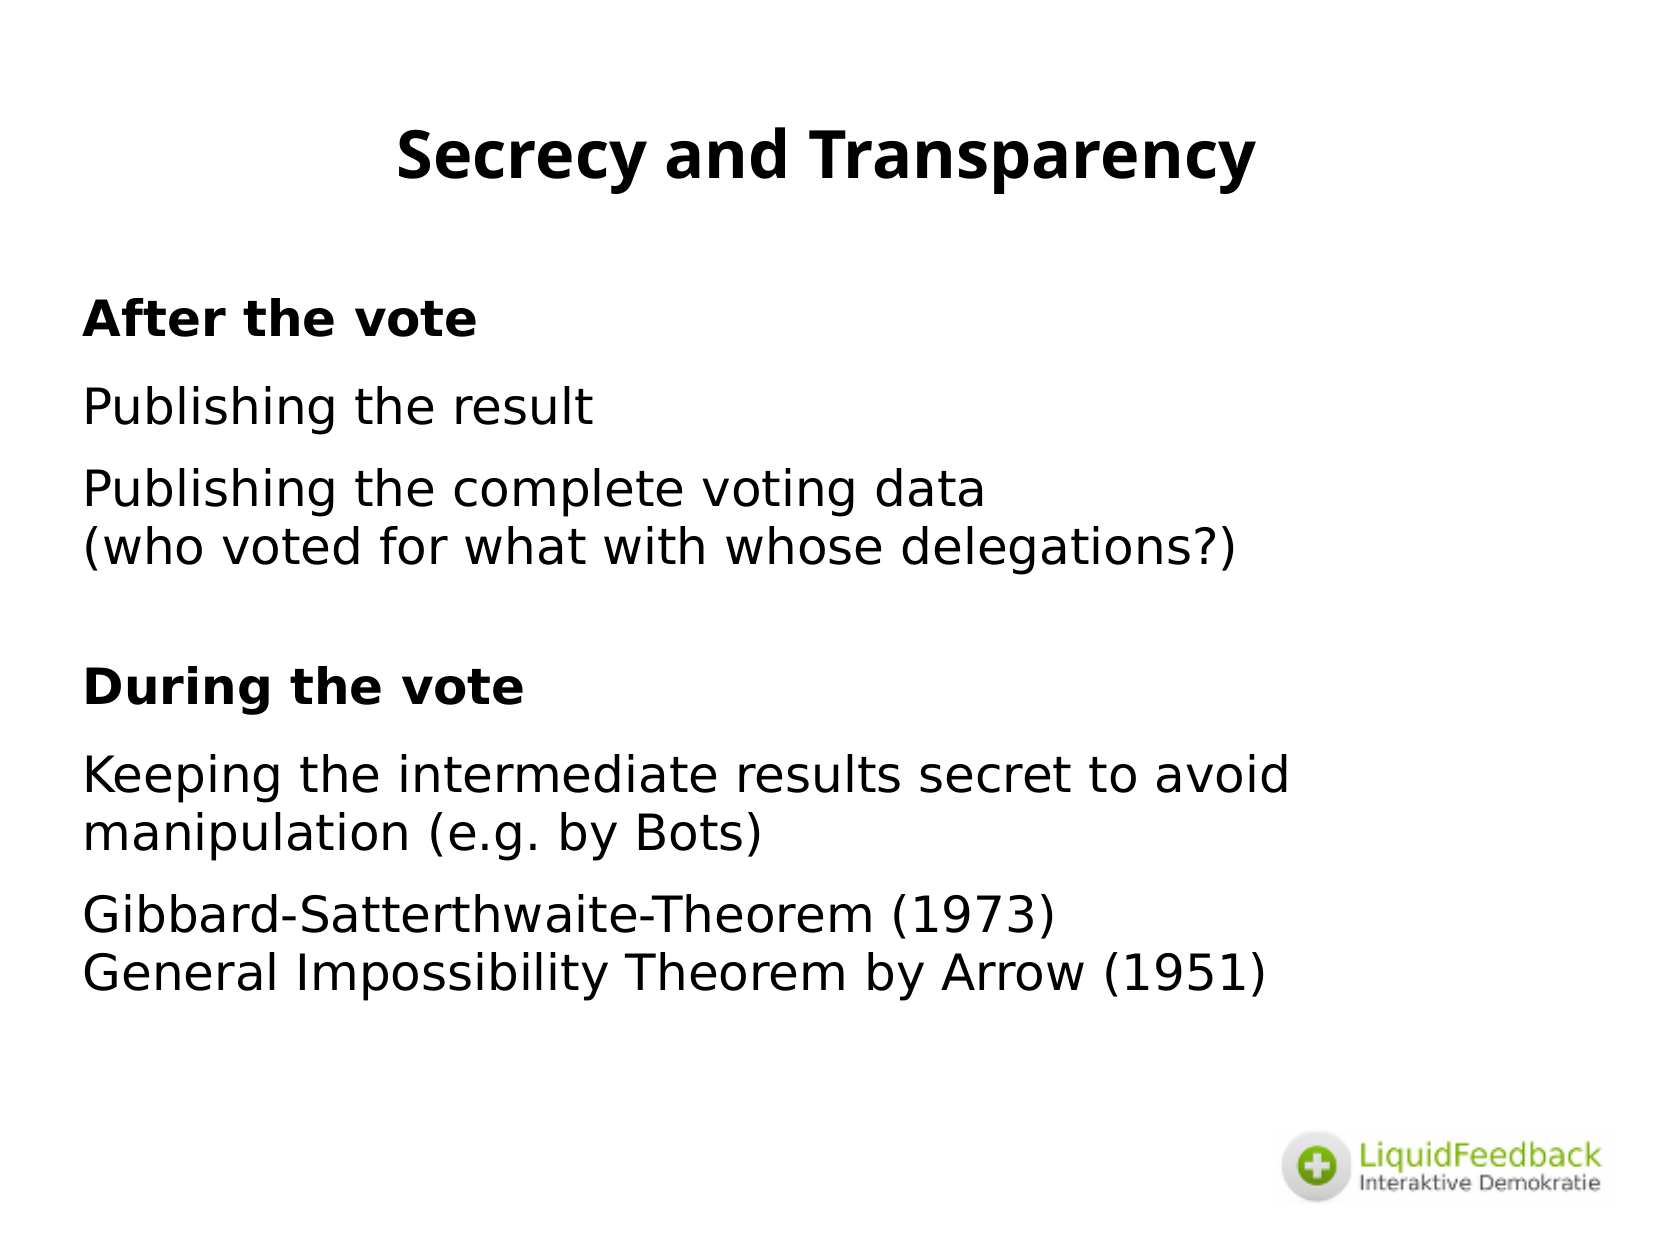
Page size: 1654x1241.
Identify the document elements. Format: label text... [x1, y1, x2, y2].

title Secrecy and Transparency [82, 49, 1571, 257]
picture [1276, 1127, 1613, 1205]
list After the vote Publishing the result Publishing the complete voting data (who voted for what with whose delegations?) During the vote Keeping the intermediate results secret to avoid manipulation (e.g. by Bots) Gibbard-Satterthwaite-Theorem (1973) General Impossibility Theorem by Arrow (1951) [82, 290, 1571, 1094]
